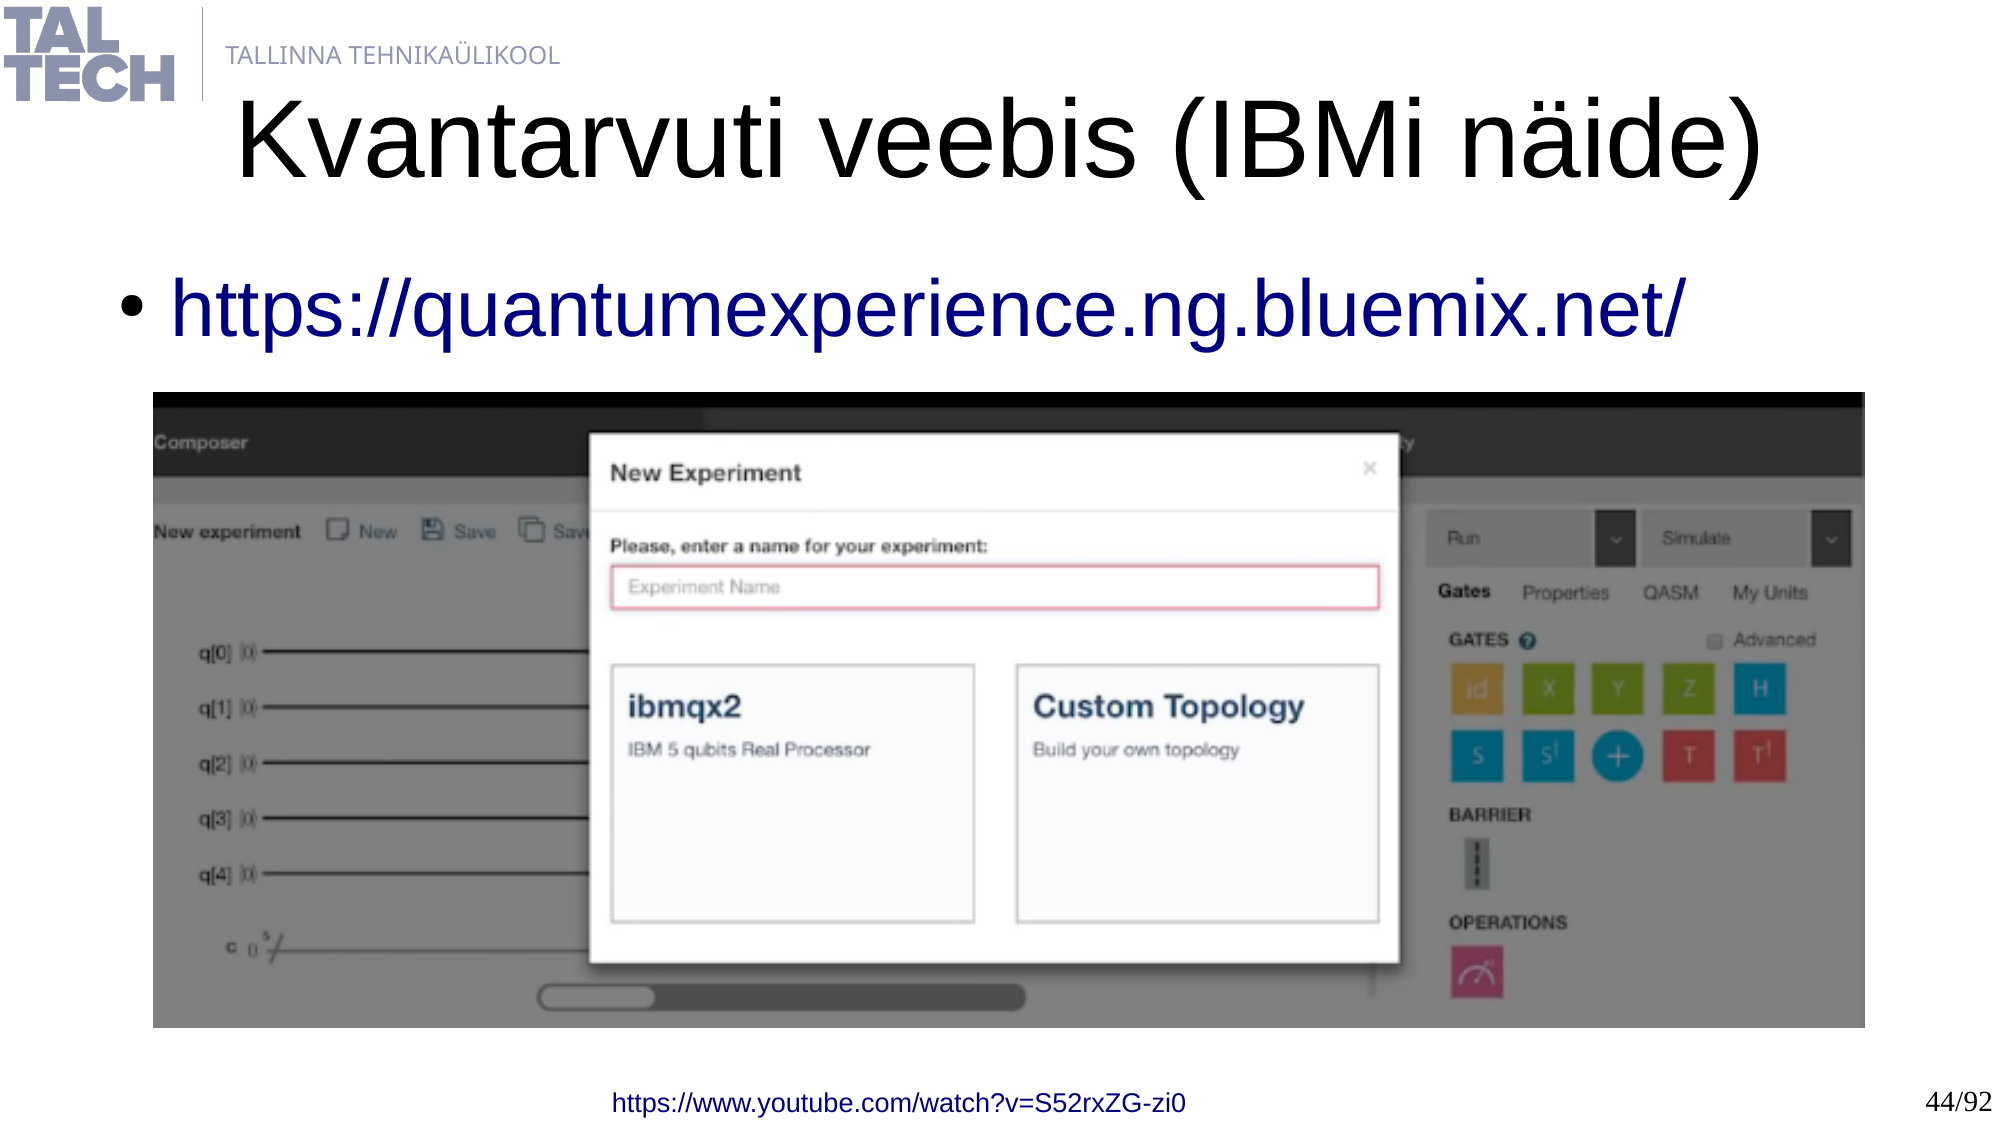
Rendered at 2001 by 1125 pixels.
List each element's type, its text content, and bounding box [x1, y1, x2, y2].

title Kvantarvuti veebis (IBMi näide) [99, 44, 1901, 233]
list https://quantumexperience.ng.bluemix.net/ [99, 263, 1901, 367]
picture [0, 0, 178, 107]
text_box https://www.youtube.com/watch?v=S52rxZG-zi0 [597, 1080, 1223, 1125]
picture [153, 392, 1865, 1028]
